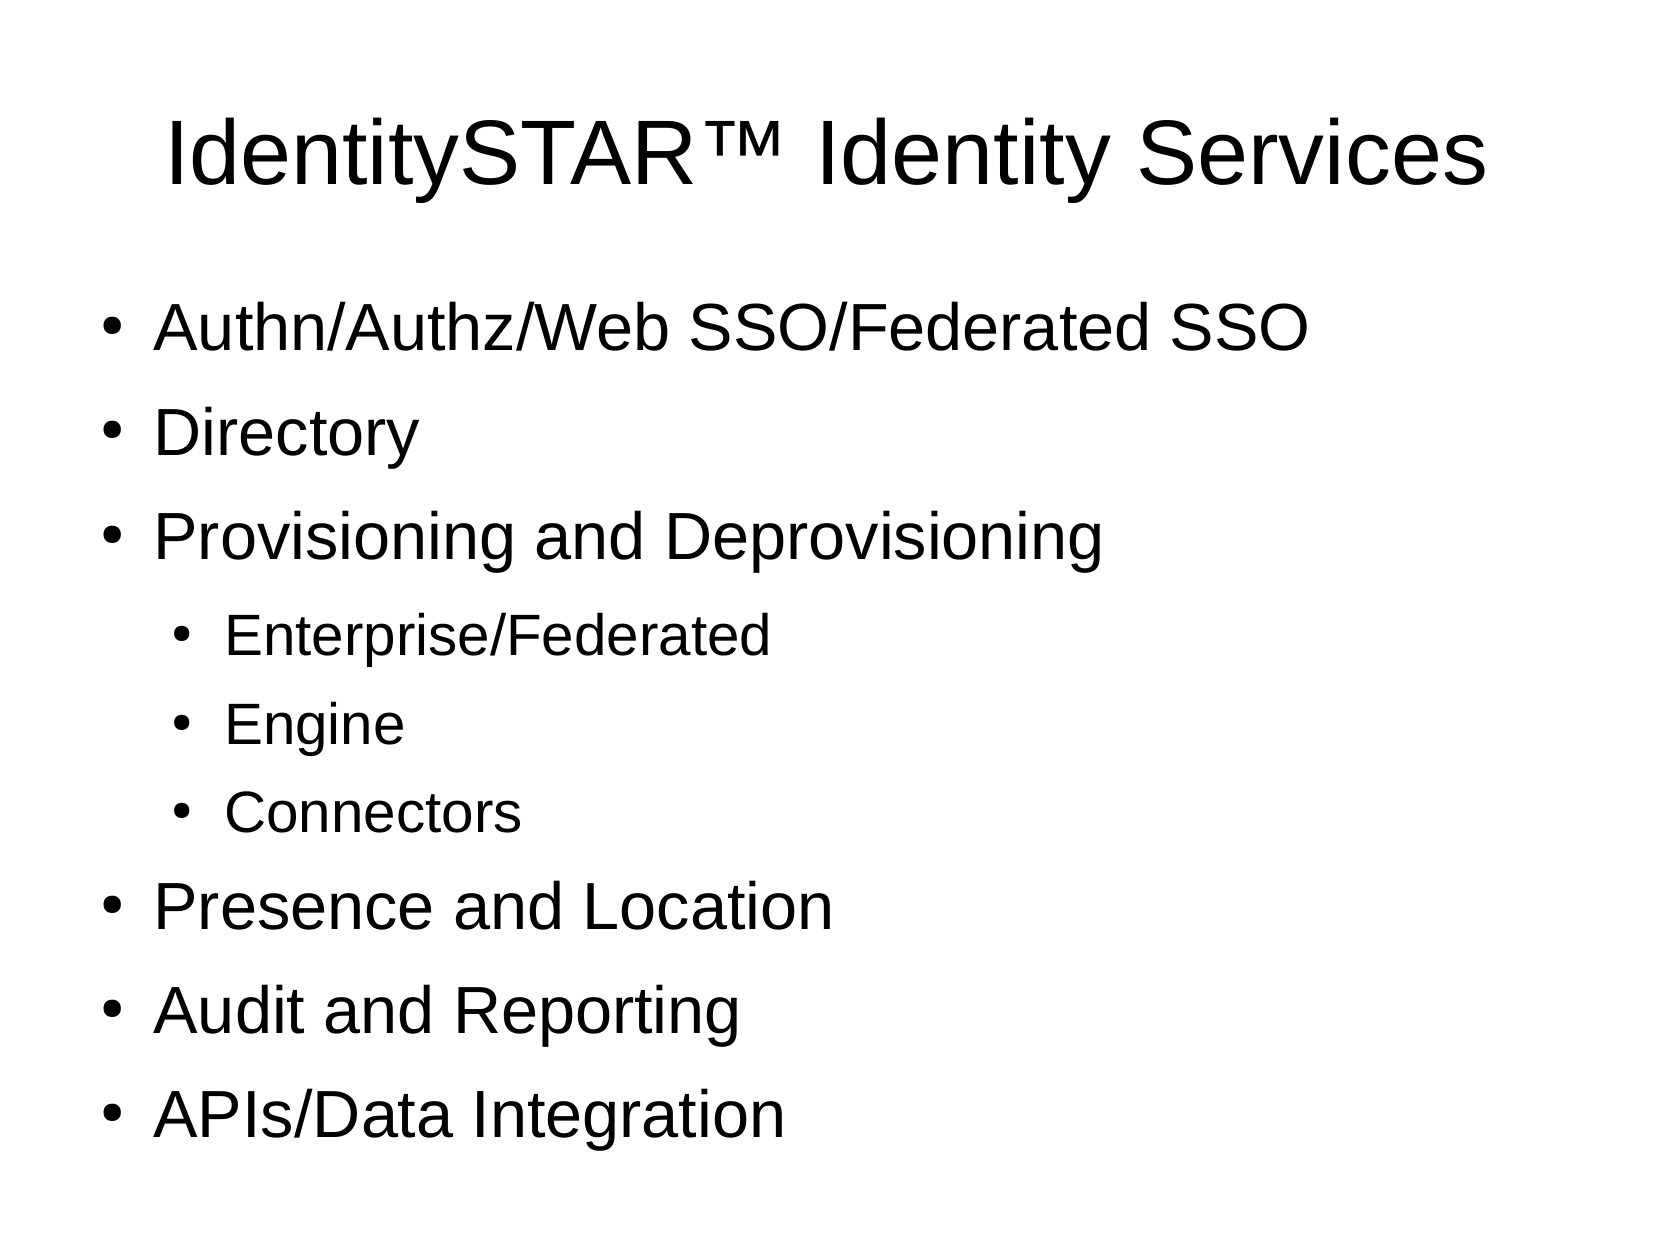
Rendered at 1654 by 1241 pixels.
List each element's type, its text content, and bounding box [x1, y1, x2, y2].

title IdentitySTAR™ Identity Services [82, 49, 1571, 257]
list Authn/Authz/Web SSO/Federated SSO Directory Provisioning and Deprovisioning Enterprise/Federated Engine Connectors Presence and Location Audit and Reporting APIs/Data Integration [82, 290, 1571, 1149]
